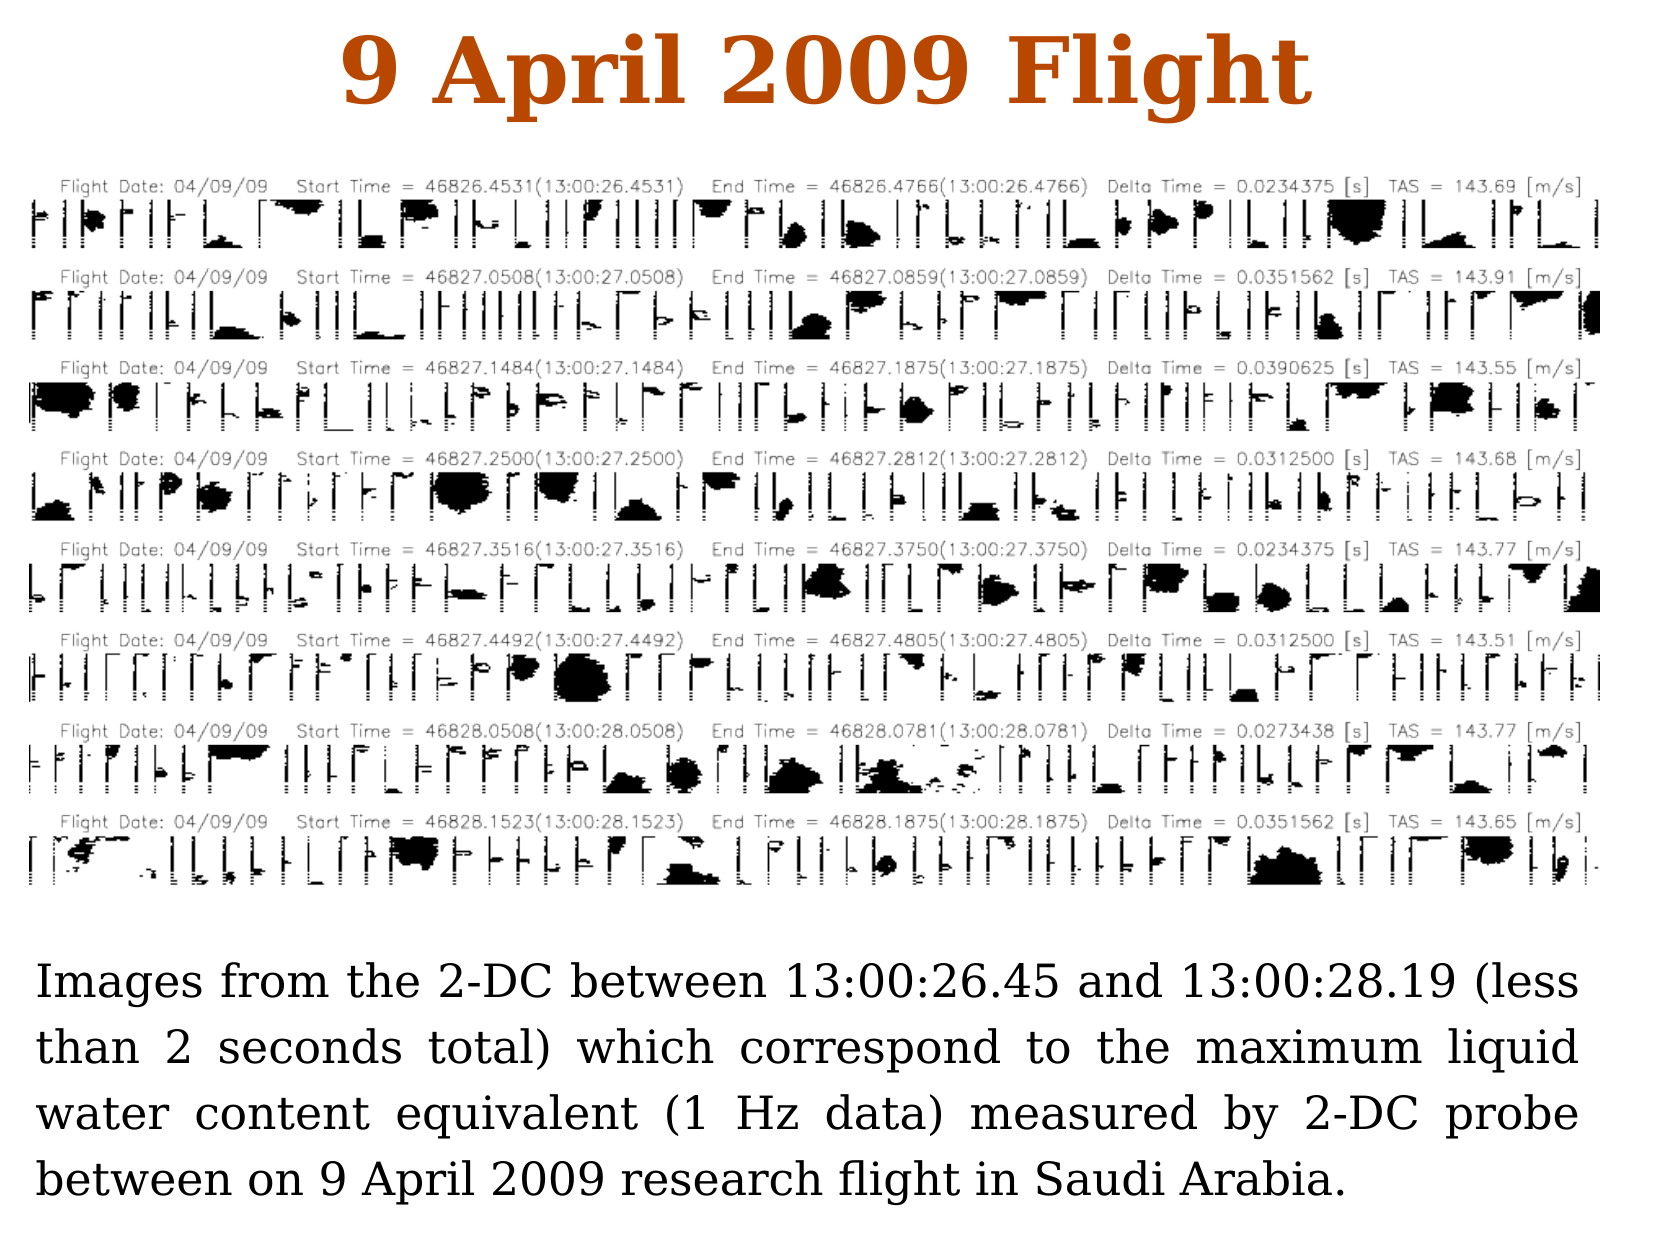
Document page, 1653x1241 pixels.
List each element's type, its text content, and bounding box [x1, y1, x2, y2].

picture [29, 149, 1600, 900]
text_box Images from the 2-DC between 13:00:26.45 and 13:00:28.19 (less than 2 seconds total) which correspond to the maximum liquid water content equivalent (1 Hz data) measured by 2-DC probe between on 9 April 2009 research flight in Saudi Arabia. [20, 932, 1596, 1213]
text_box 9 April 2009 Flight [0, 19, 1653, 126]
